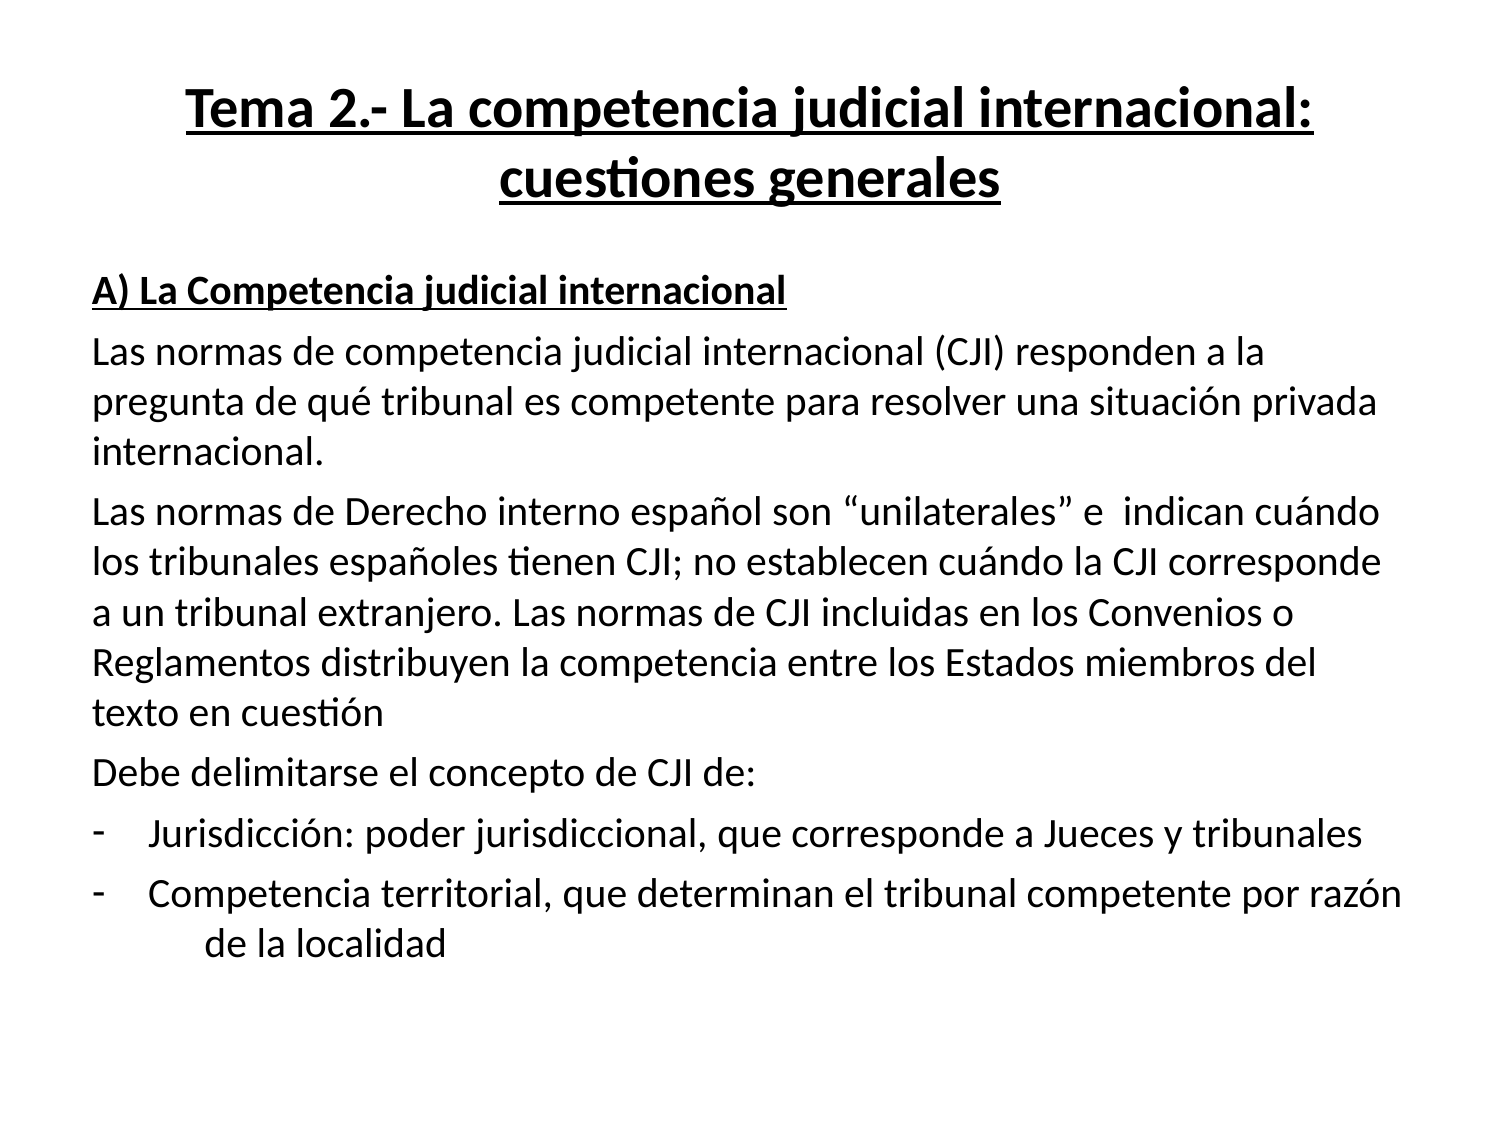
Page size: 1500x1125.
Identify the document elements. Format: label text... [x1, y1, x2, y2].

title Tema 2.- La competencia judicial internacional: cuestiones generales [75, 45, 1426, 233]
list A) La Competencia judicial internacional Las normas de competencia judicial internacional (CJI) responden a la pregunta de qué tribunal es competente para resolver una situación privada internacional. Las normas de Derecho interno español son “unilaterales” e indican cuándo los tribunales españoles tienen CJI; no establecen cuándo la CJI corresponde a un tribunal extranjero. Las normas de CJI incluidas en los Convenios o Reglamentos distribuyen la competencia entre los Estados miembros del texto en cuestión Debe delimitarse el concepto de CJI de: Jurisdicción: poder jurisdiccional, que corresponde a Jueces y tribunales Competencia territorial, que determinan el tribunal competente por razón de la localidad [76, 255, 1427, 998]
